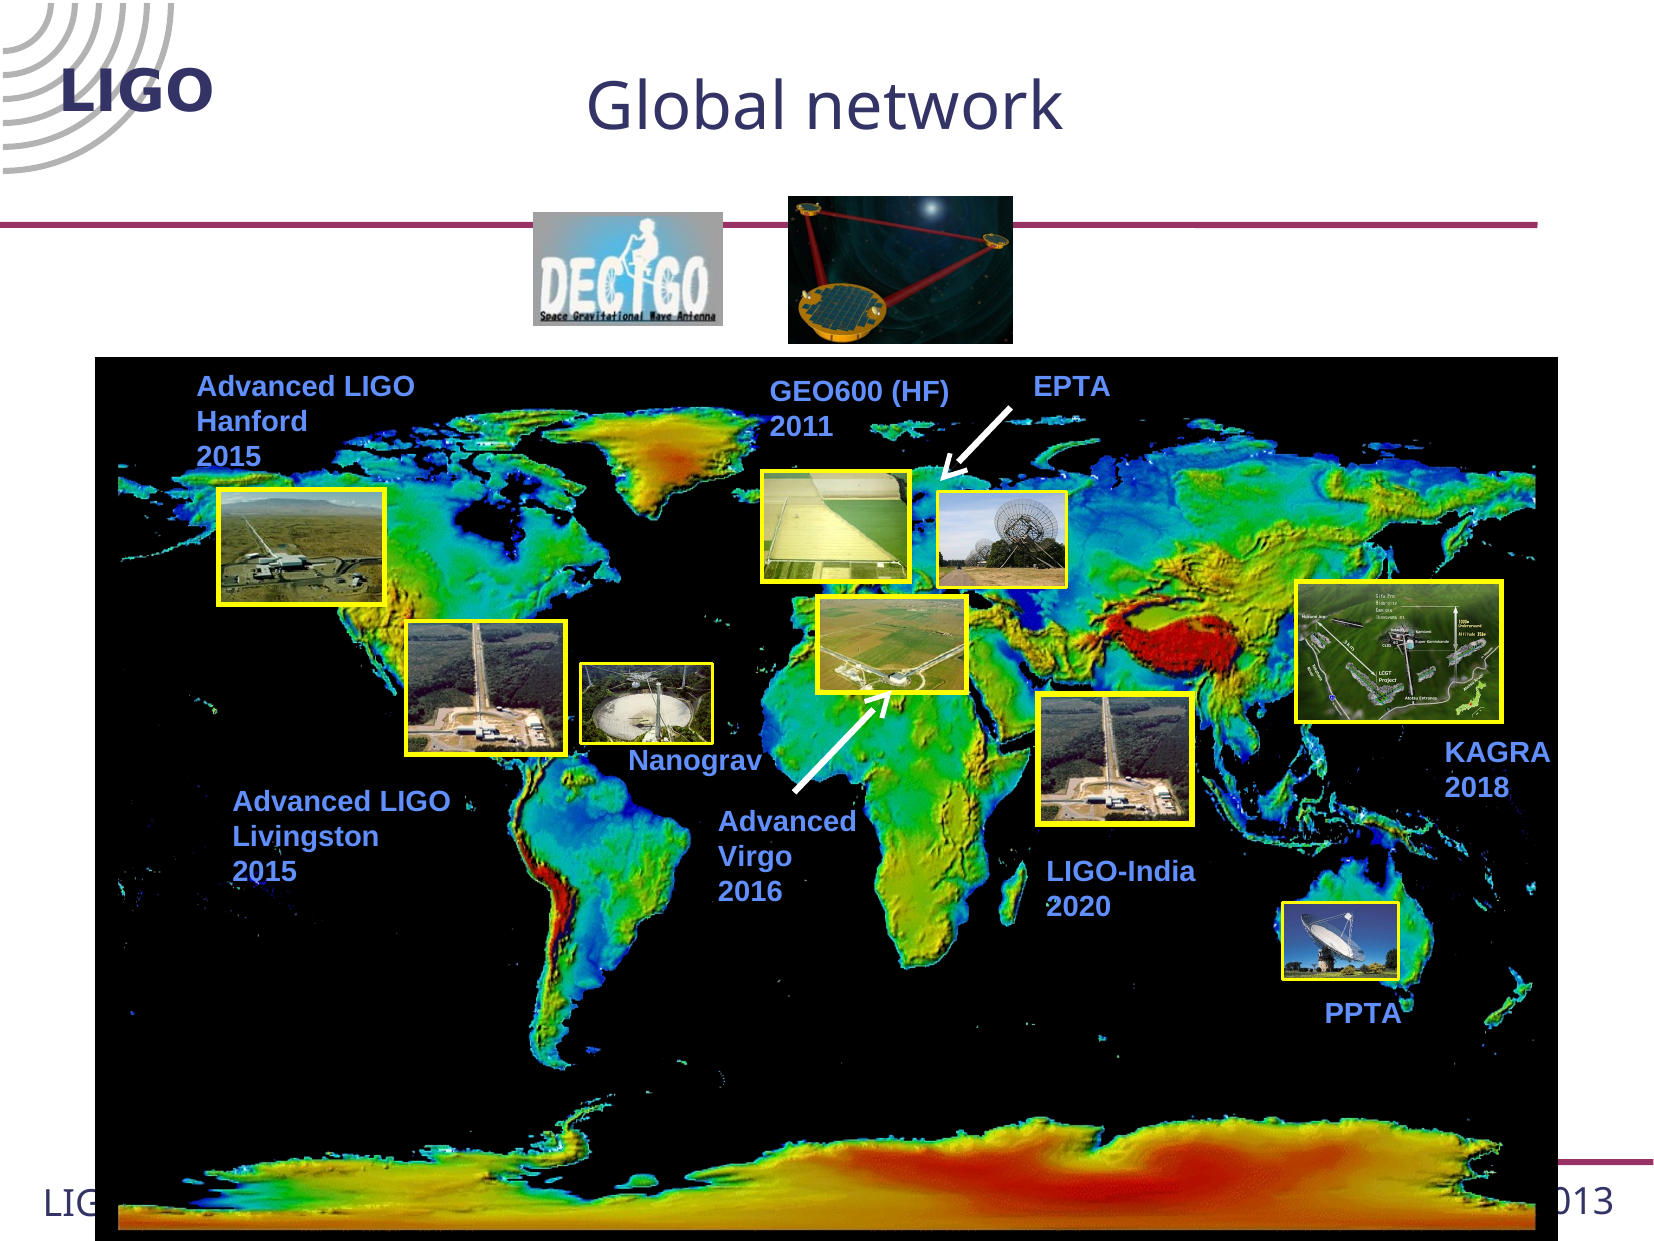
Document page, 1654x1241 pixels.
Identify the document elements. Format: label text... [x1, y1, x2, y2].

text_box LIGO-India 2020 [1031, 844, 1211, 930]
picture [117, 377, 1537, 1233]
text_box GEO600 (HF) 2011 [754, 365, 965, 450]
picture [533, 212, 723, 326]
text_box EPTA [1018, 360, 1127, 411]
picture [220, 491, 383, 602]
text_box Advanced LIGO Hanford 2015 [181, 360, 439, 481]
text_box Advanced Virgo 2016 [703, 794, 881, 915]
text_box [95, 357, 1558, 1241]
picture [788, 208, 1013, 344]
text_box Advanced LIGO Livingston 2015 [217, 775, 475, 895]
text_box [794, 690, 892, 793]
title Global network [187, 0, 1463, 208]
text_box Nanograv [613, 734, 778, 784]
text_box [941, 407, 1011, 480]
text_box PPTA [1309, 986, 1418, 1037]
text_box KAGRA 2018 [1429, 726, 1566, 811]
